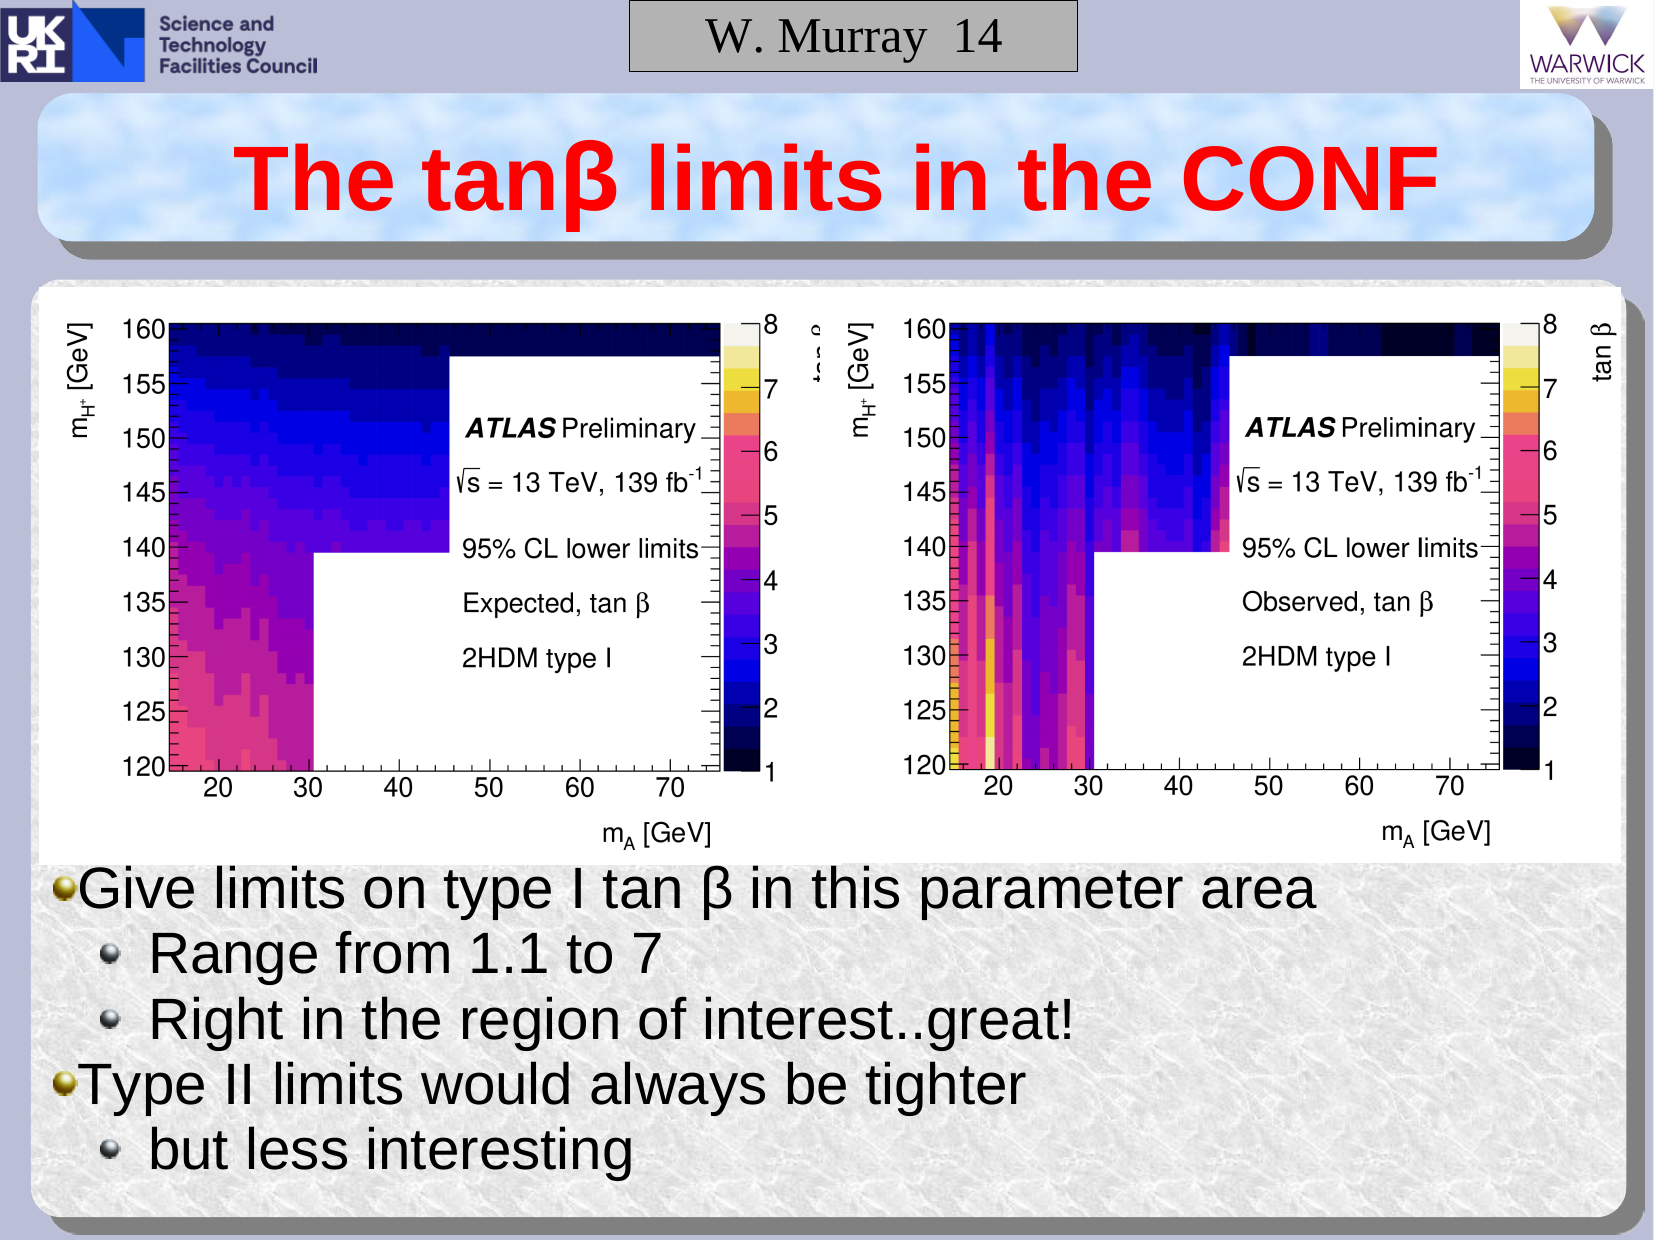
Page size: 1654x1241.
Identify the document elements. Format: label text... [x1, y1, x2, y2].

title The tanβ limits in the CONF [90, 101, 1584, 249]
picture [37, 93, 1581, 242]
picture [30, 279, 1627, 1218]
picture [1584, 103, 1595, 232]
picture [0, 0, 317, 82]
picture [1520, 0, 1654, 89]
list Give limits on type I tan β in this parameter area Range from 1.1 to 7 Right in the region of interest..great! Type II limits would always be tighter but less interesting [53, 863, 1447, 1241]
